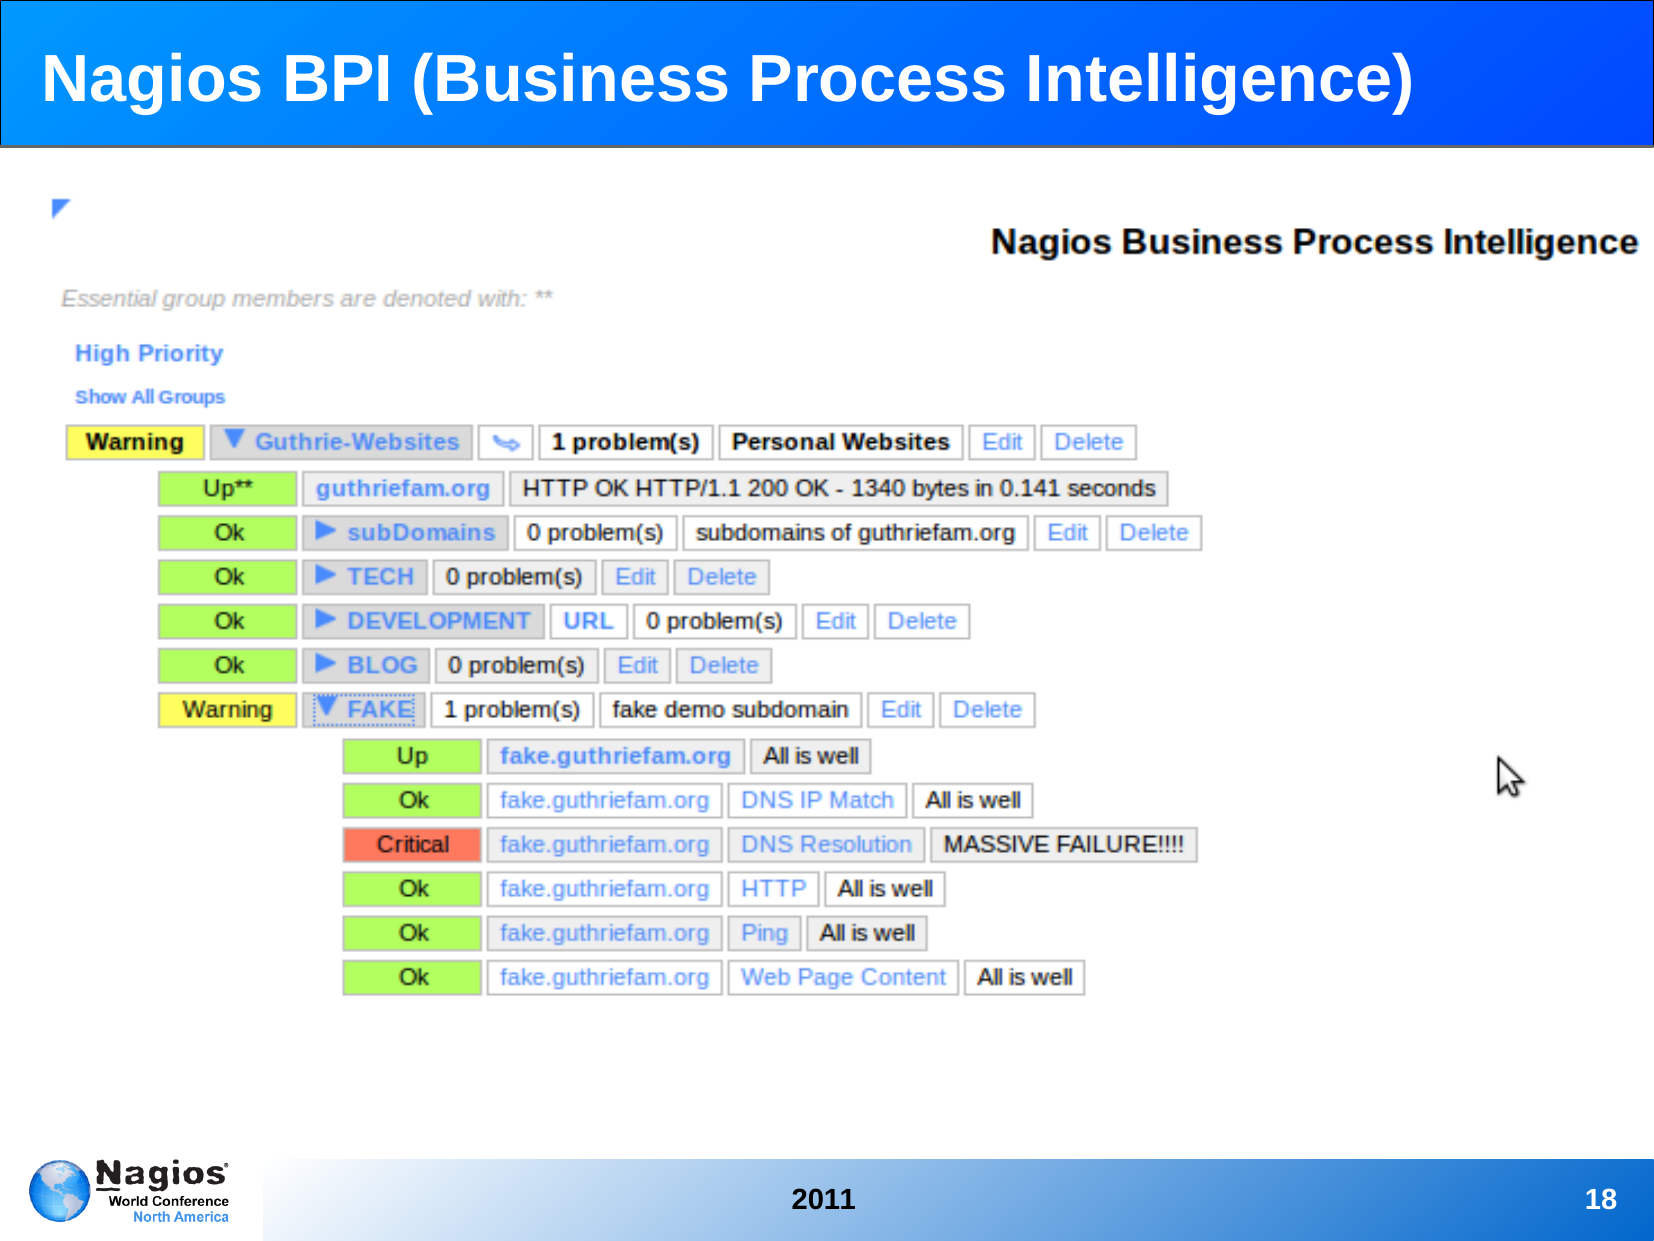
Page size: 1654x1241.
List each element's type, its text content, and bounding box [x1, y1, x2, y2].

picture [29, 1159, 229, 1235]
title Nagios BPI (Business Process Intelligence) [41, 29, 1576, 127]
picture [37, 187, 1651, 1013]
